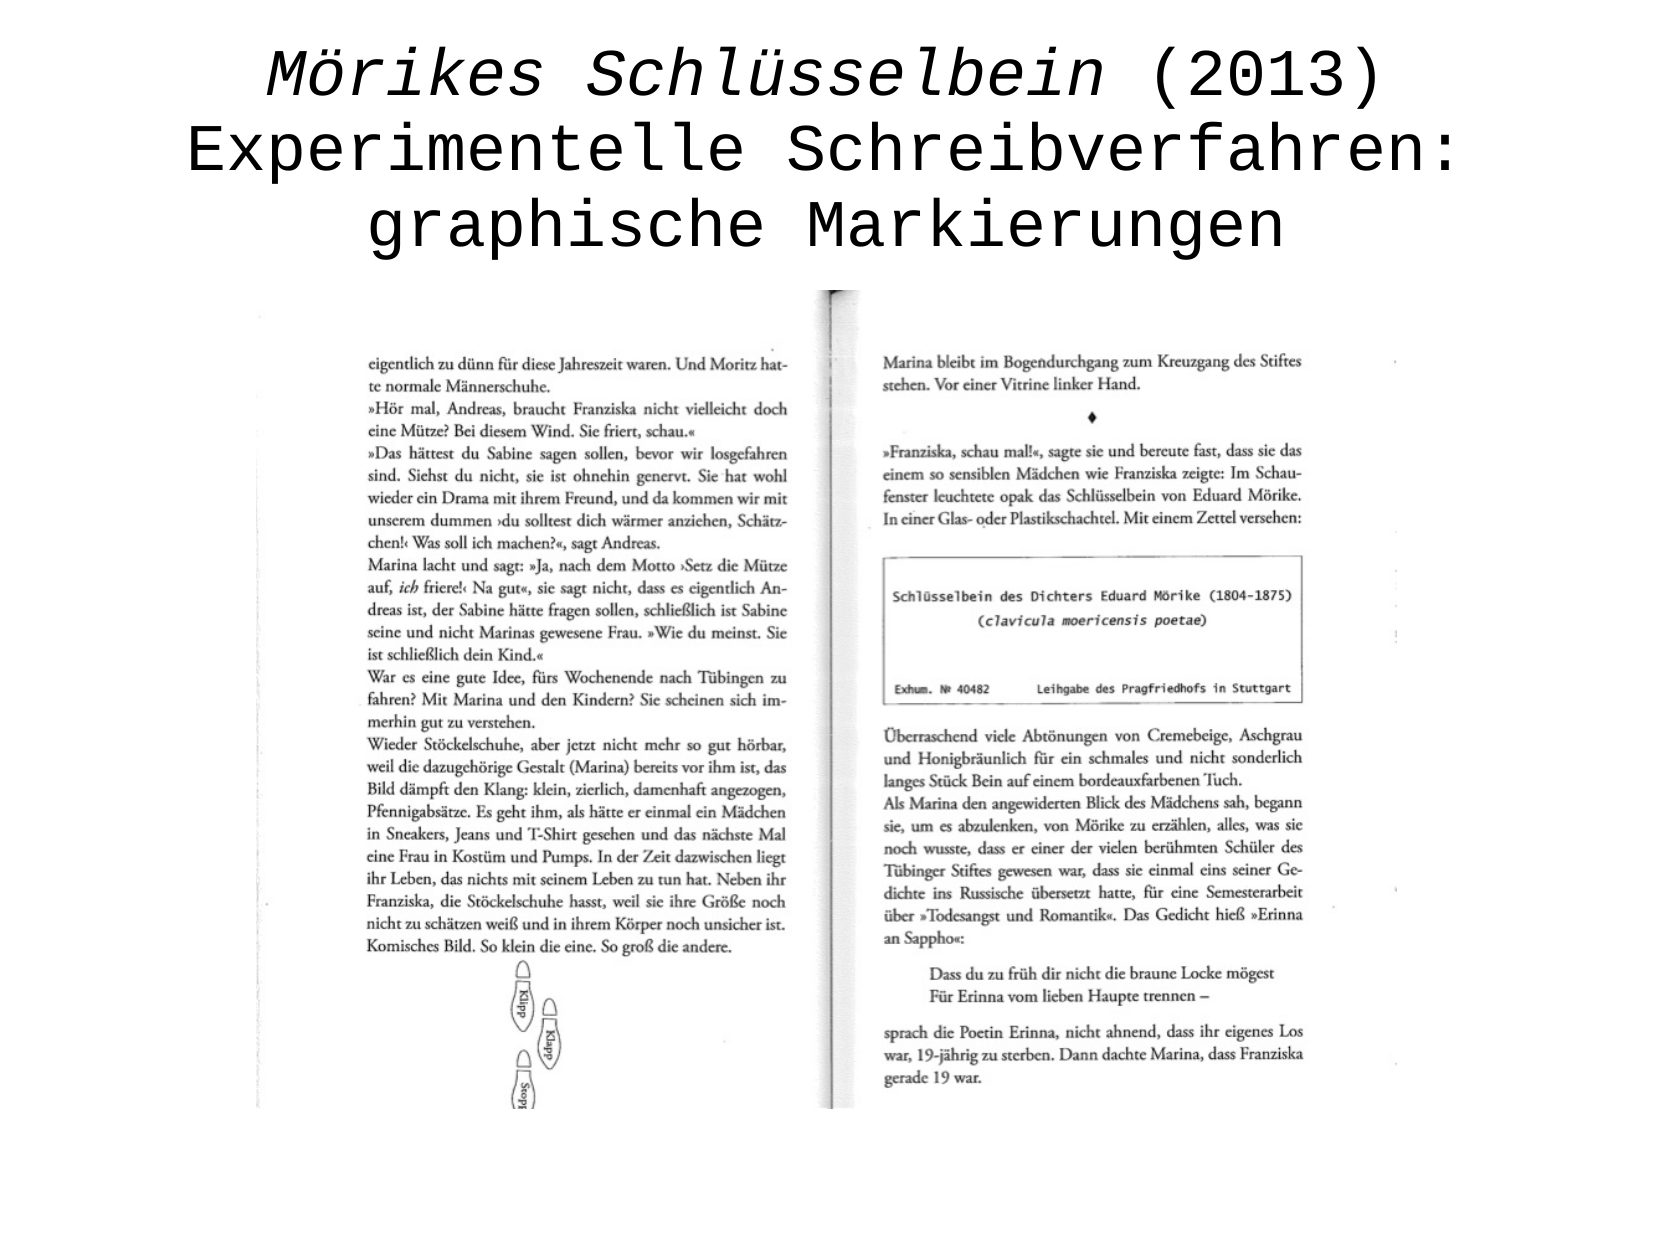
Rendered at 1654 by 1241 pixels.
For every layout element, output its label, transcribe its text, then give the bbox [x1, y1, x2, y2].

picture [256, 290, 1397, 1109]
title Mörikes Schlüsselbein (2013) Experimentelle Schreibverfahren: graphische Markierungen [82, 39, 1571, 267]
